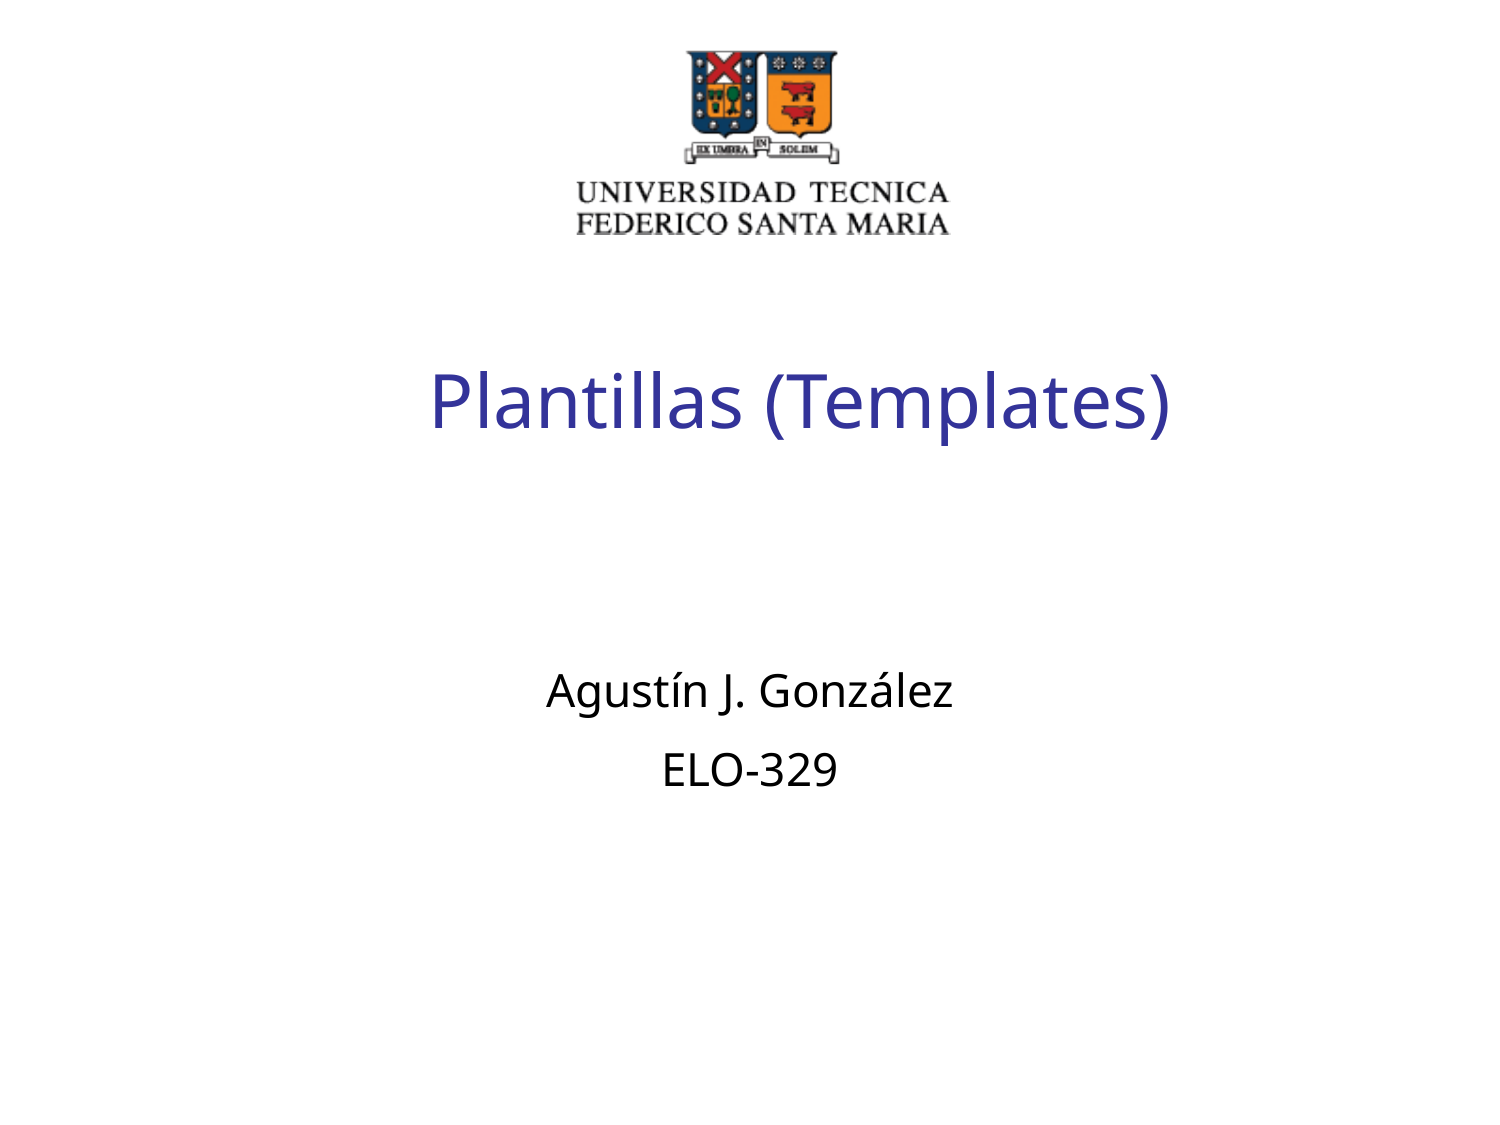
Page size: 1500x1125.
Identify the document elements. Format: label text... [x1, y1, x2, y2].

picture [575, 49, 951, 235]
title Plantillas (Templates)‏ [162, 282, 1438, 508]
subtitle Agustín J. González ELO-329 [225, 590, 1276, 863]
